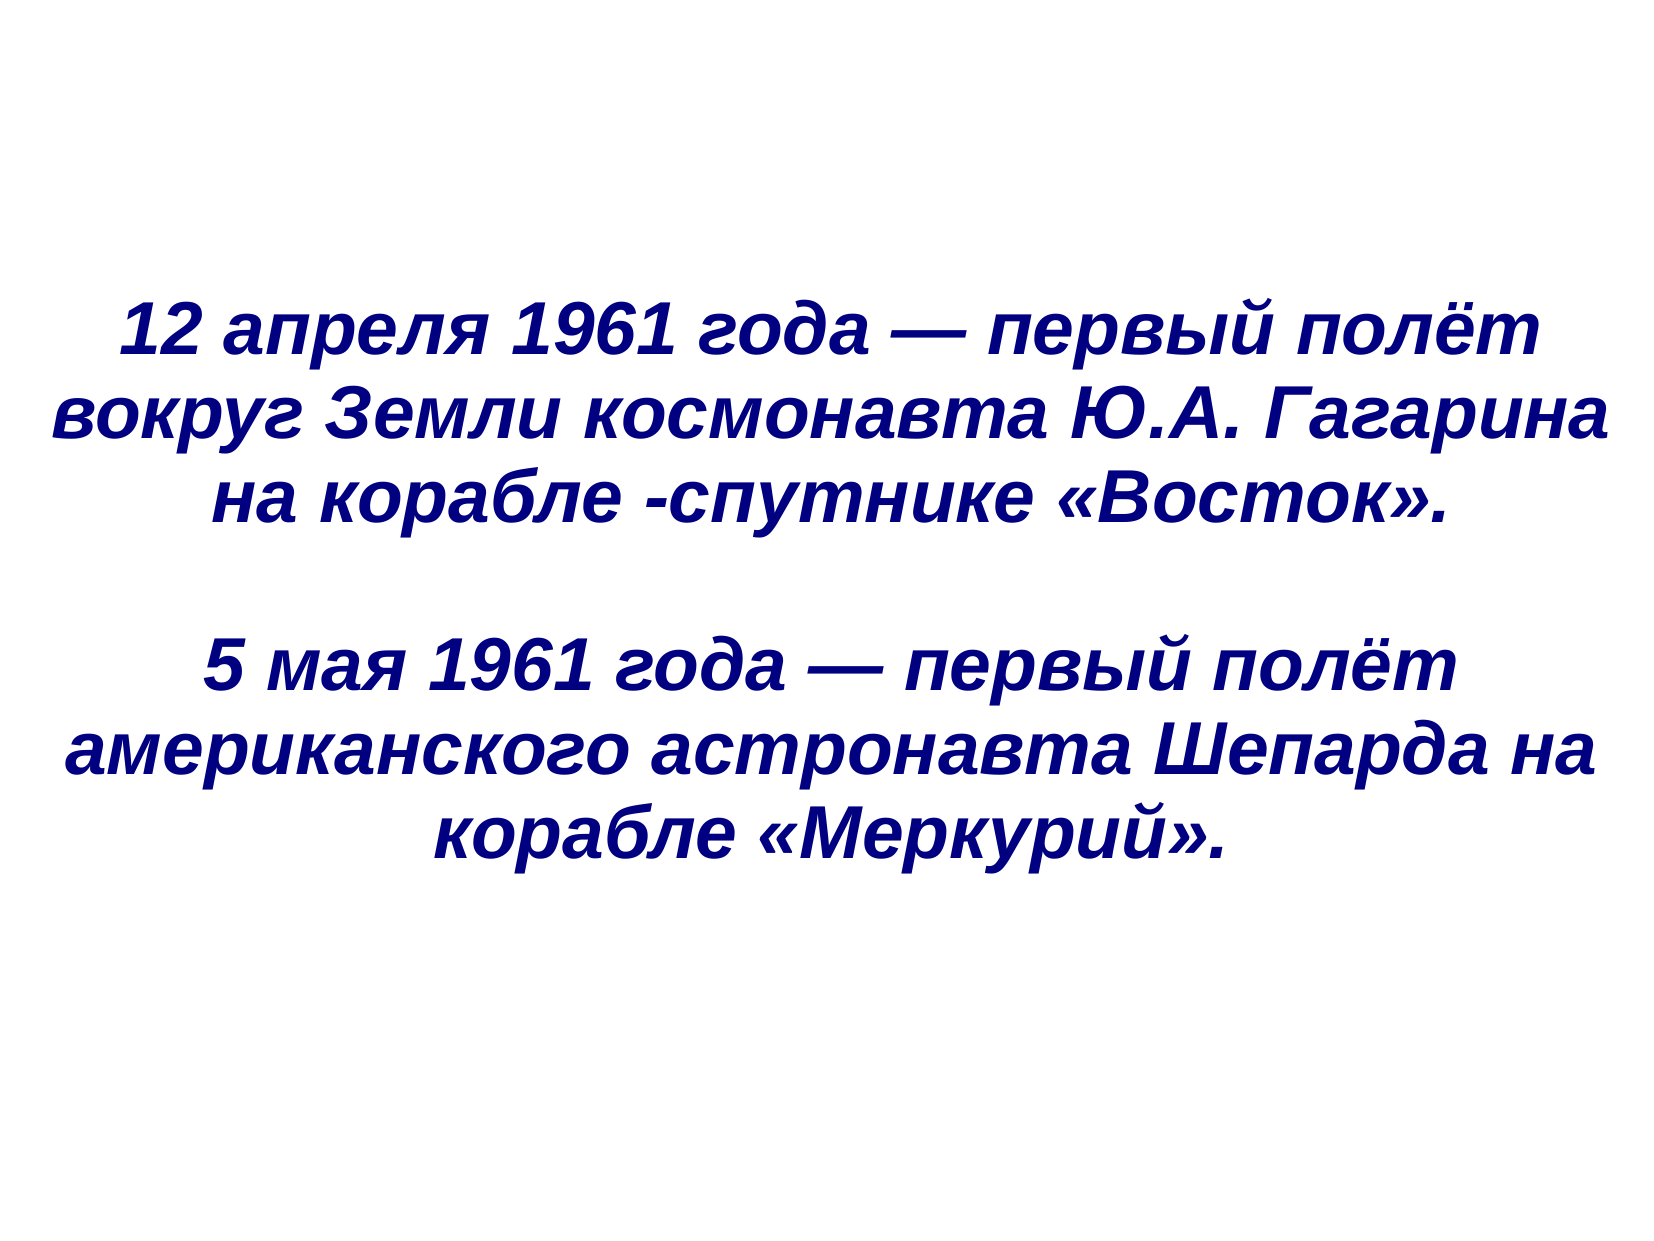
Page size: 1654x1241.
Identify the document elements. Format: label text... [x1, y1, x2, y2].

text_box 12 апреля 1961 года — первый полёт вокруг Земли космонавта Ю.А. Гагарина на корабле -спутнике «Восток». 5 мая 1961 года — первый полёт американского астронавта Шепарда на корабле «Меркурий». [50, 273, 1614, 973]
